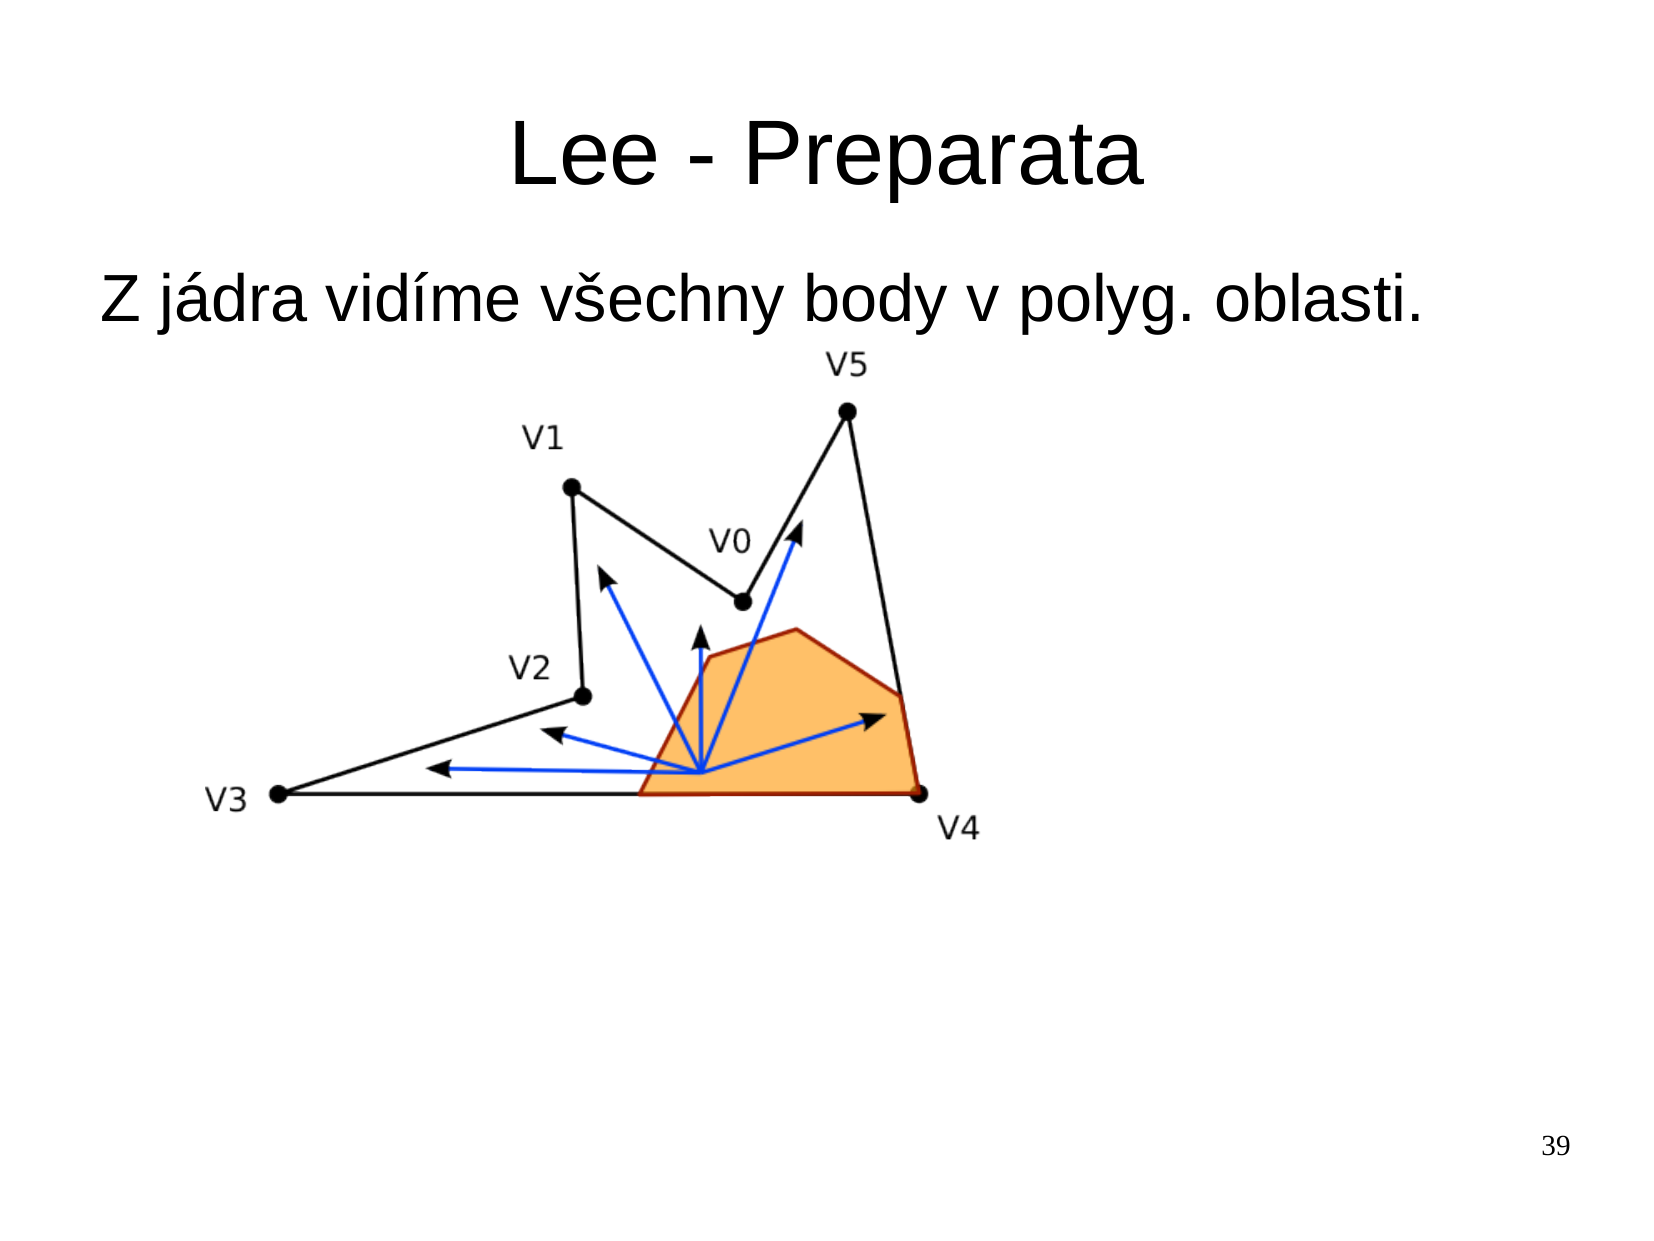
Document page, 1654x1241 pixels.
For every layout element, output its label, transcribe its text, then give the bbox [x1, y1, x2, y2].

list Z jádra vidíme všechny body v polyg. oblasti. [1241, 260, 1571, 1065]
picture [205, 228, 1241, 1241]
list Z jádra vidíme všechny body v polyg. oblasti. [82, 260, 205, 1065]
title Lee - Preparata [82, 56, 1571, 250]
